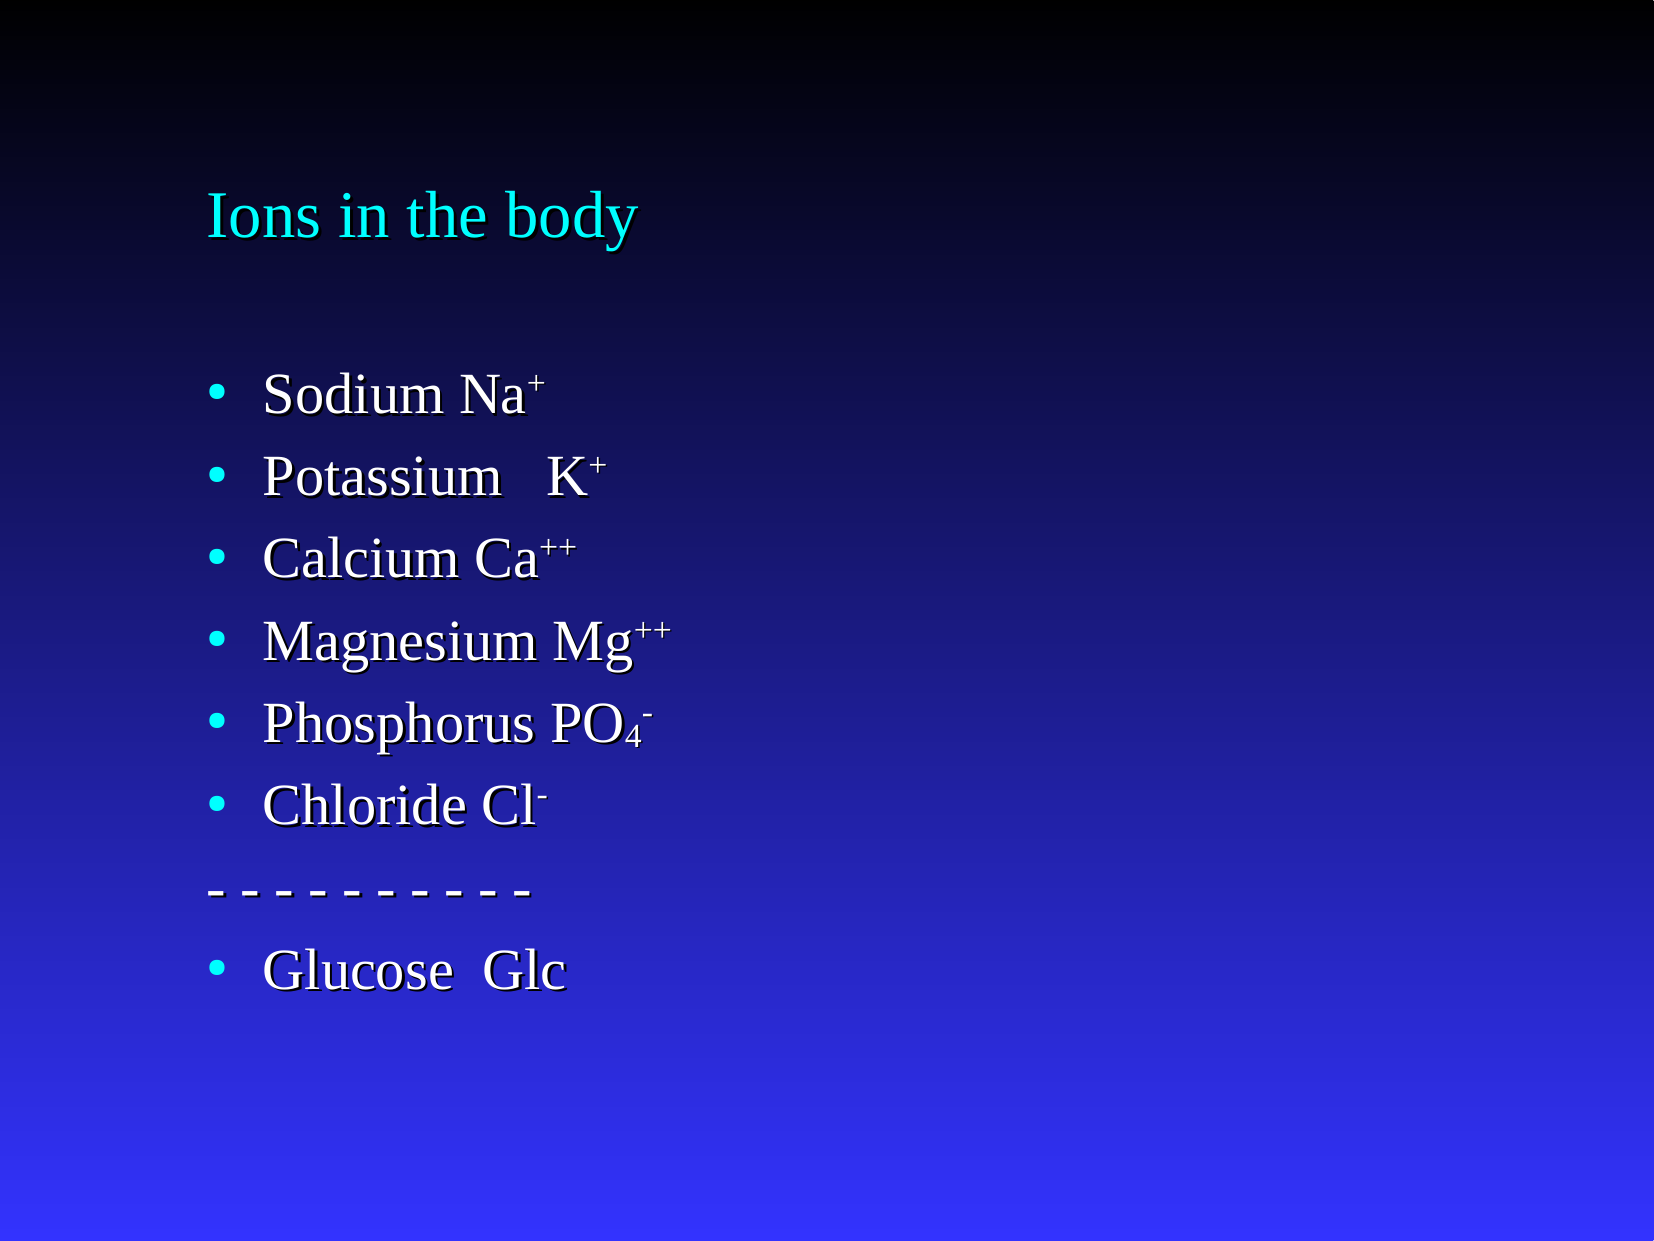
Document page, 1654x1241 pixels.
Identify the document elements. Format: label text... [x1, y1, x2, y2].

list Sodium Na+ Potassium K+ Calcium Ca++ Magnesium Mg++ Phosphorus PO4- Chloride Cl- - - - - - - - - - - Glucose Glc [206, 358, 1613, 1103]
title Ions in the body [206, 110, 1613, 317]
